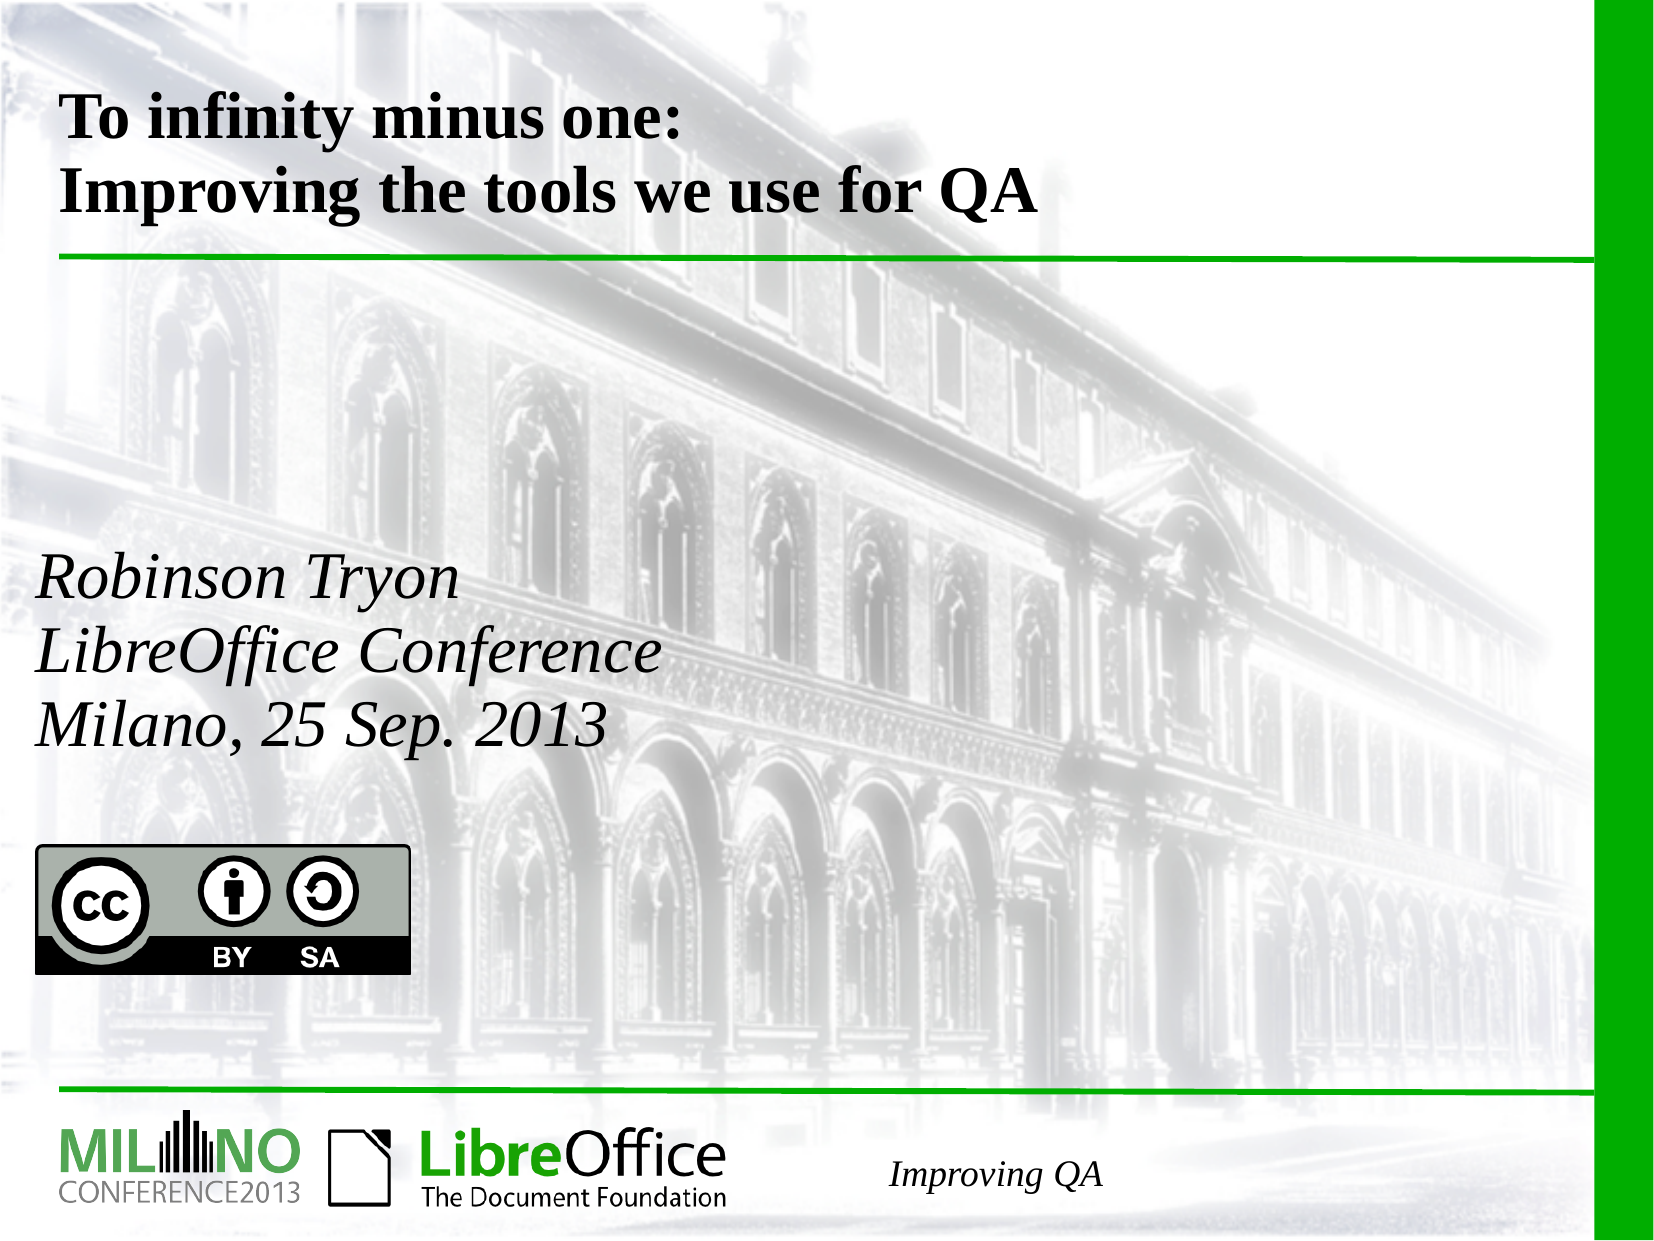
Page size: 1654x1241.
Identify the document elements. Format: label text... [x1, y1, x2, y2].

subtitle Robinson Tryon LibreOffice Conference Milano, 25 Sep. 2013 [35, 290, 1524, 1010]
picture [0, 1, 1594, 1241]
title To infinity minus one: Improving the tools we use for QA [59, 49, 1548, 257]
